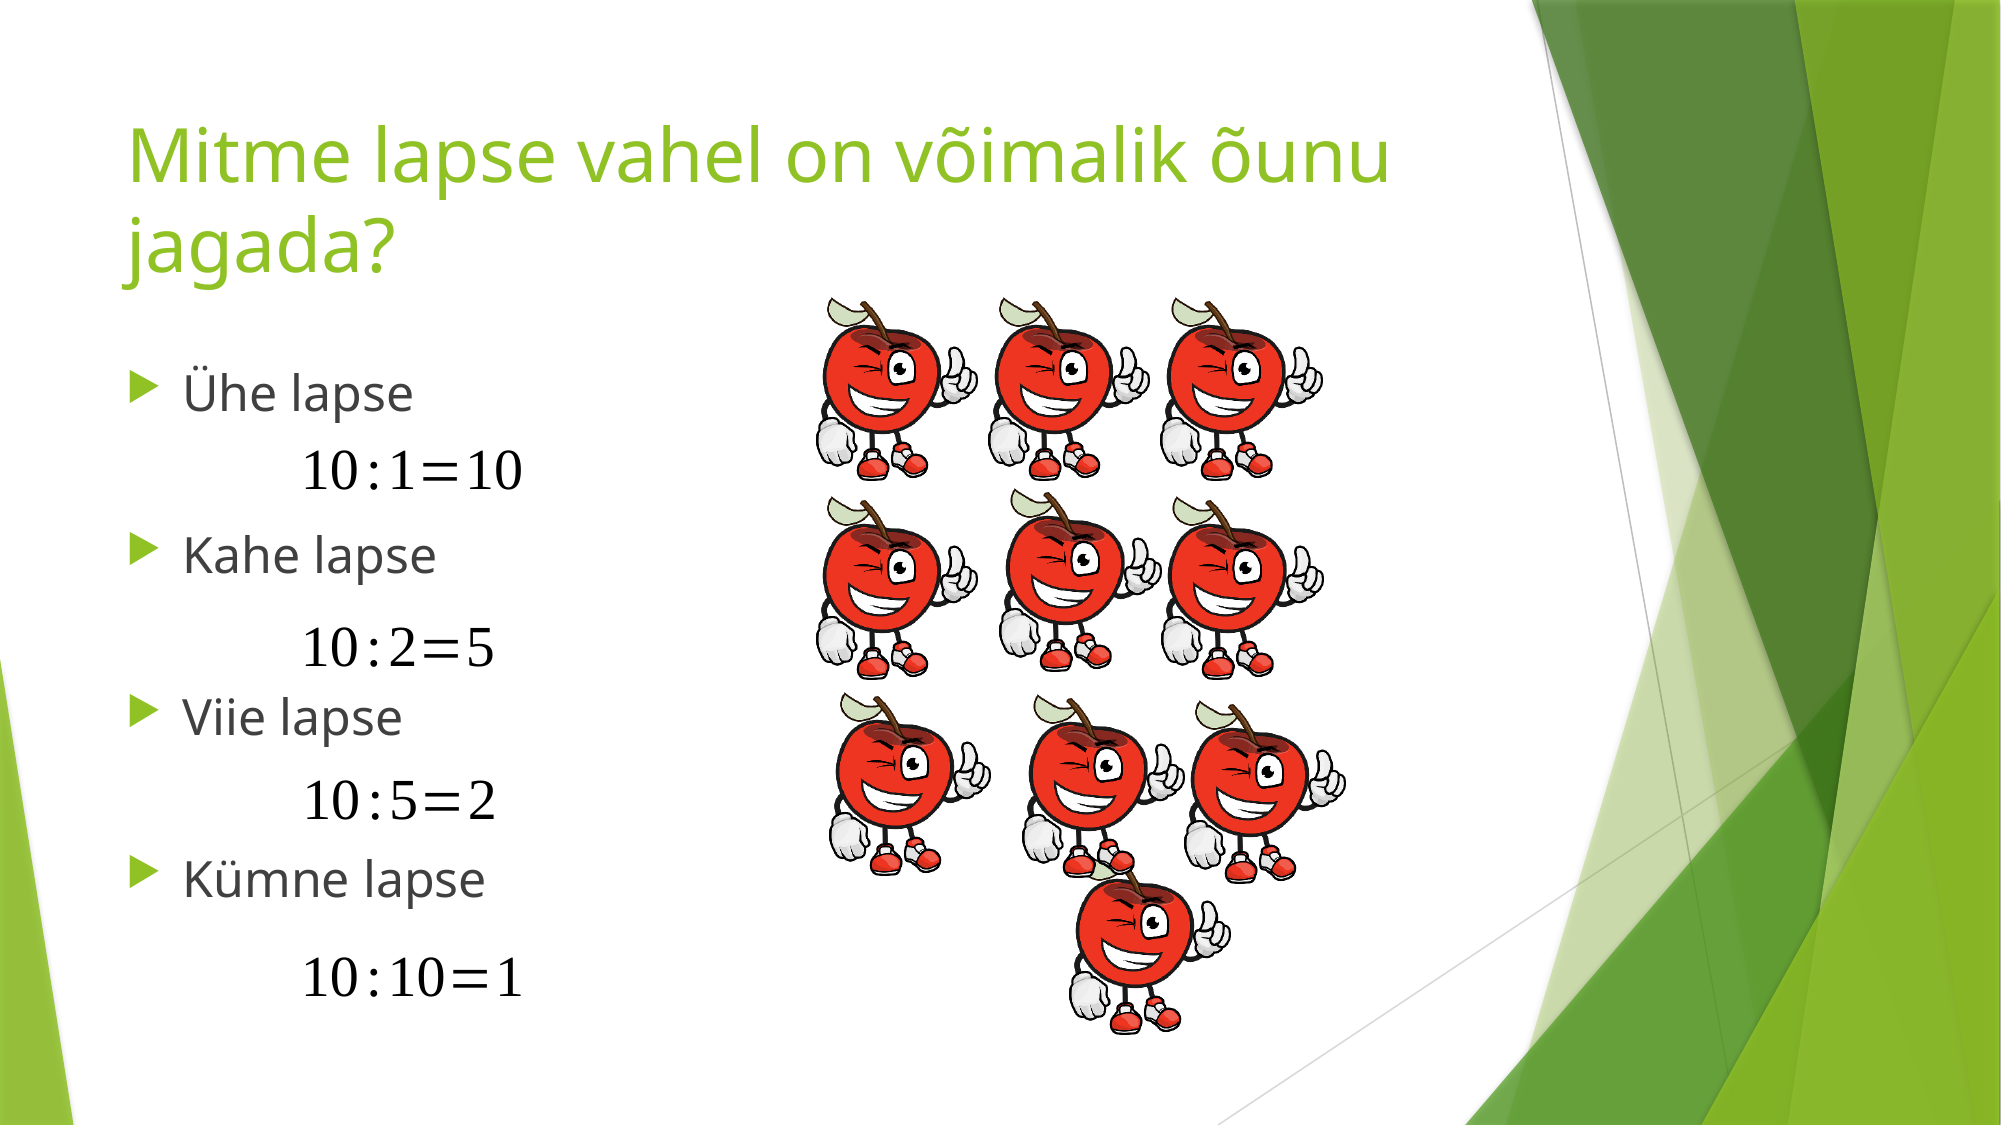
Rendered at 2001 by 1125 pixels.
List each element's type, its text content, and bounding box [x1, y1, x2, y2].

picture [999, 488, 1324, 680]
title Mitme lapse vahel on võimalik õunu jagada? [111, 99, 1522, 317]
chart [295, 614, 502, 680]
picture [829, 692, 991, 876]
list Ühe lapse Kahe lapse Viie lapse Kümne lapse [111, 354, 798, 992]
chart [295, 437, 531, 502]
chart [295, 944, 531, 1010]
picture [988, 297, 1150, 481]
chart [296, 767, 503, 832]
picture [816, 496, 978, 680]
picture [1160, 297, 1323, 481]
picture [816, 297, 978, 481]
picture [1022, 694, 1346, 1035]
